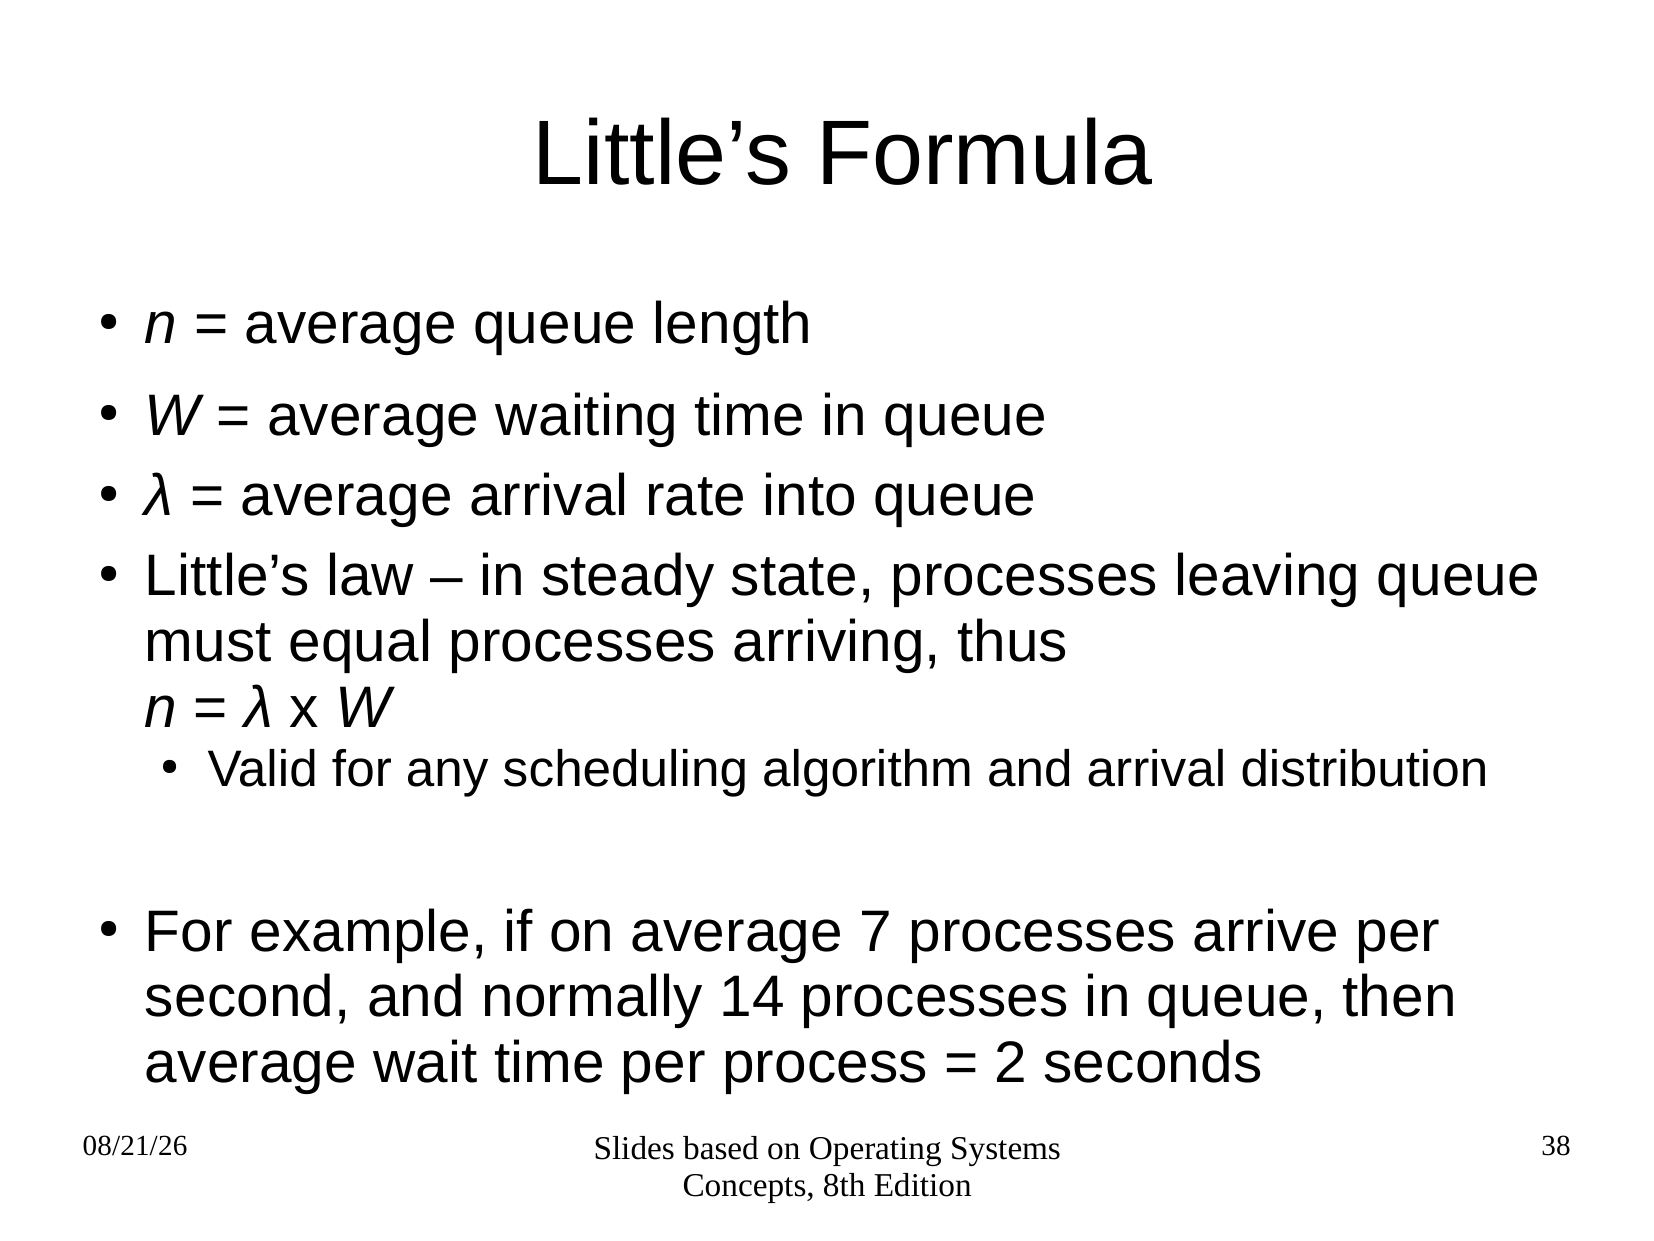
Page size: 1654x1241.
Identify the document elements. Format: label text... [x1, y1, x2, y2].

title Little’s Formula [82, 49, 1571, 257]
list n = average queue length W = average waiting time in queue λ = average arrival rate into queue Little’s law – in steady state, processes leaving queue must equal processes arriving, thus n = λ x W Valid for any scheduling algorithm and arrival distribution For example, if on average 7 processes arrive per second, and normally 14 processes in queue, then average wait time per process = 2 seconds [82, 290, 1571, 1109]
